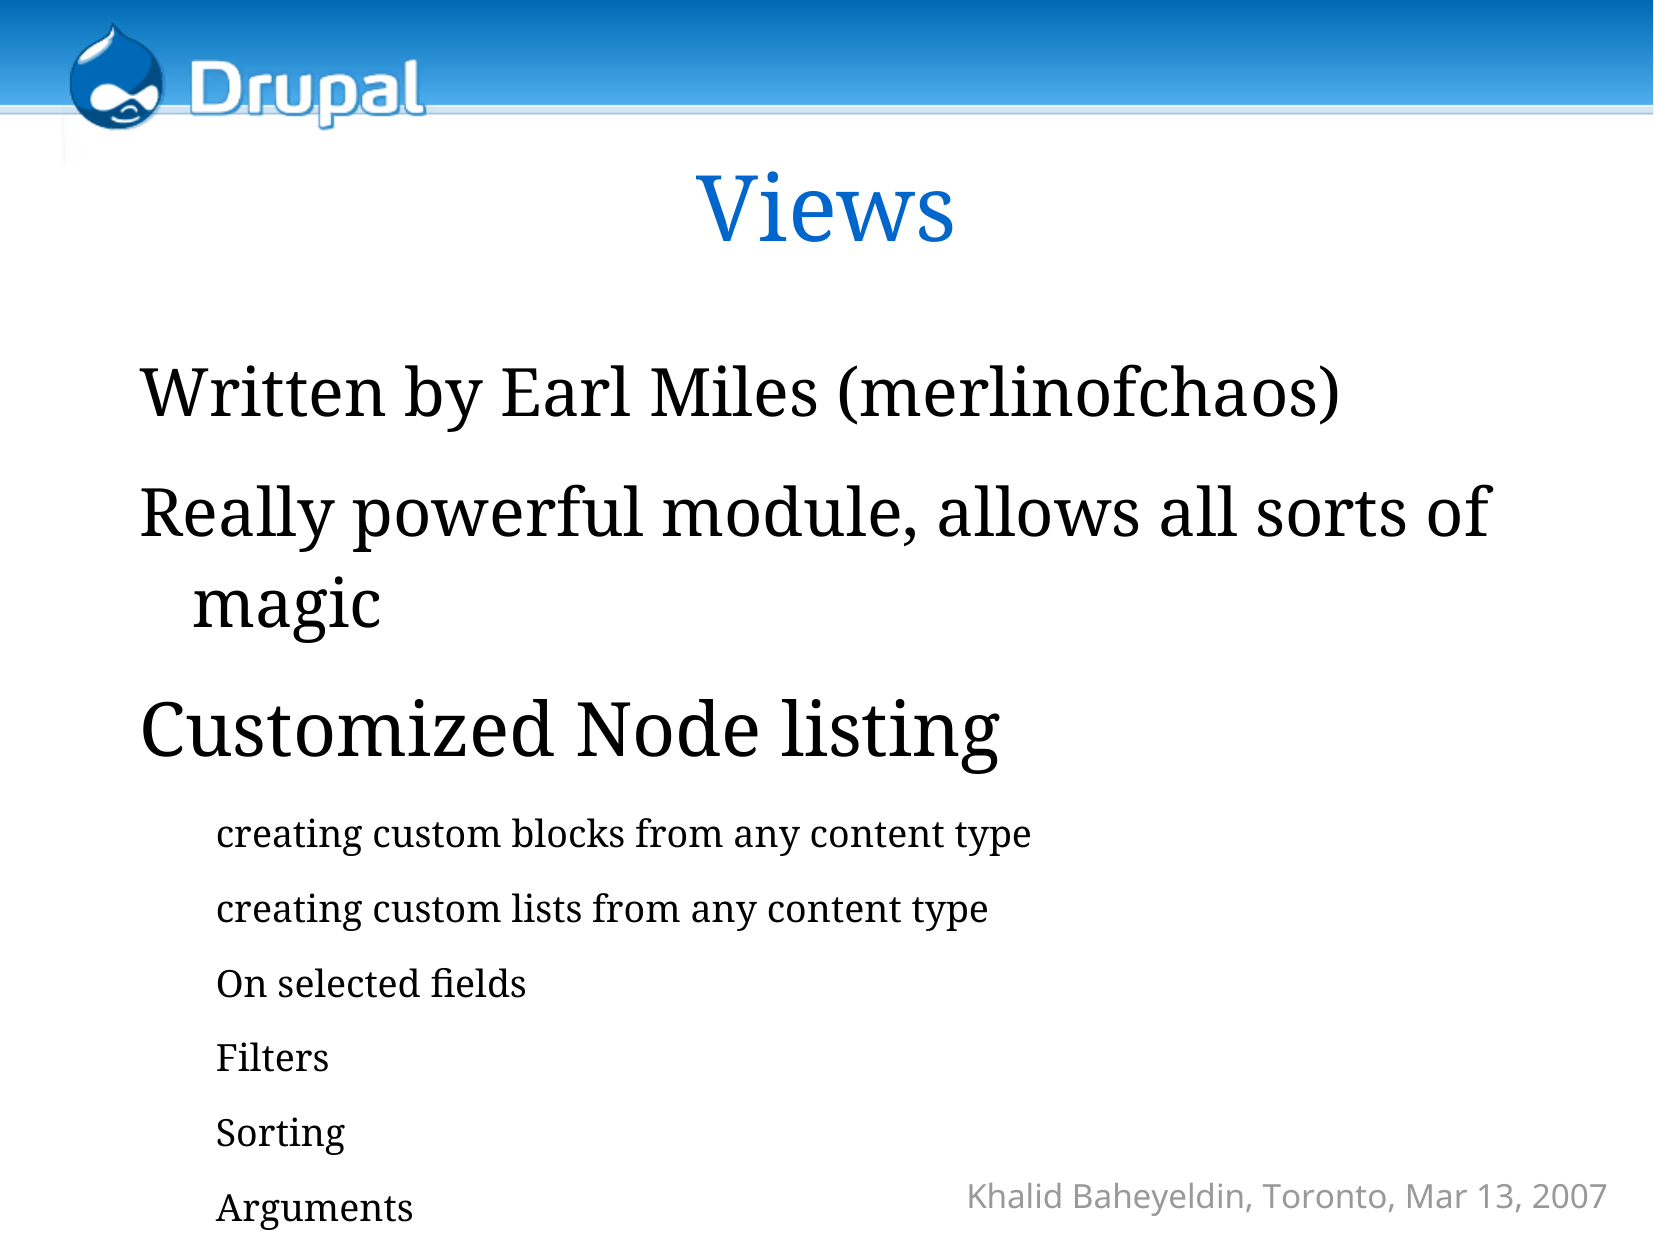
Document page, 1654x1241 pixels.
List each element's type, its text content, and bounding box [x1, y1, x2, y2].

title Views [121, 102, 1533, 311]
picture [0, 0, 1654, 1241]
list Written by Earl Miles (merlinofchaos) Really powerful module, allows all sorts of magic Customized Node listing creating custom blocks from any content type creating custom lists from any content type On selected fields Filters Sorting Arguments [121, 344, 1533, 1134]
